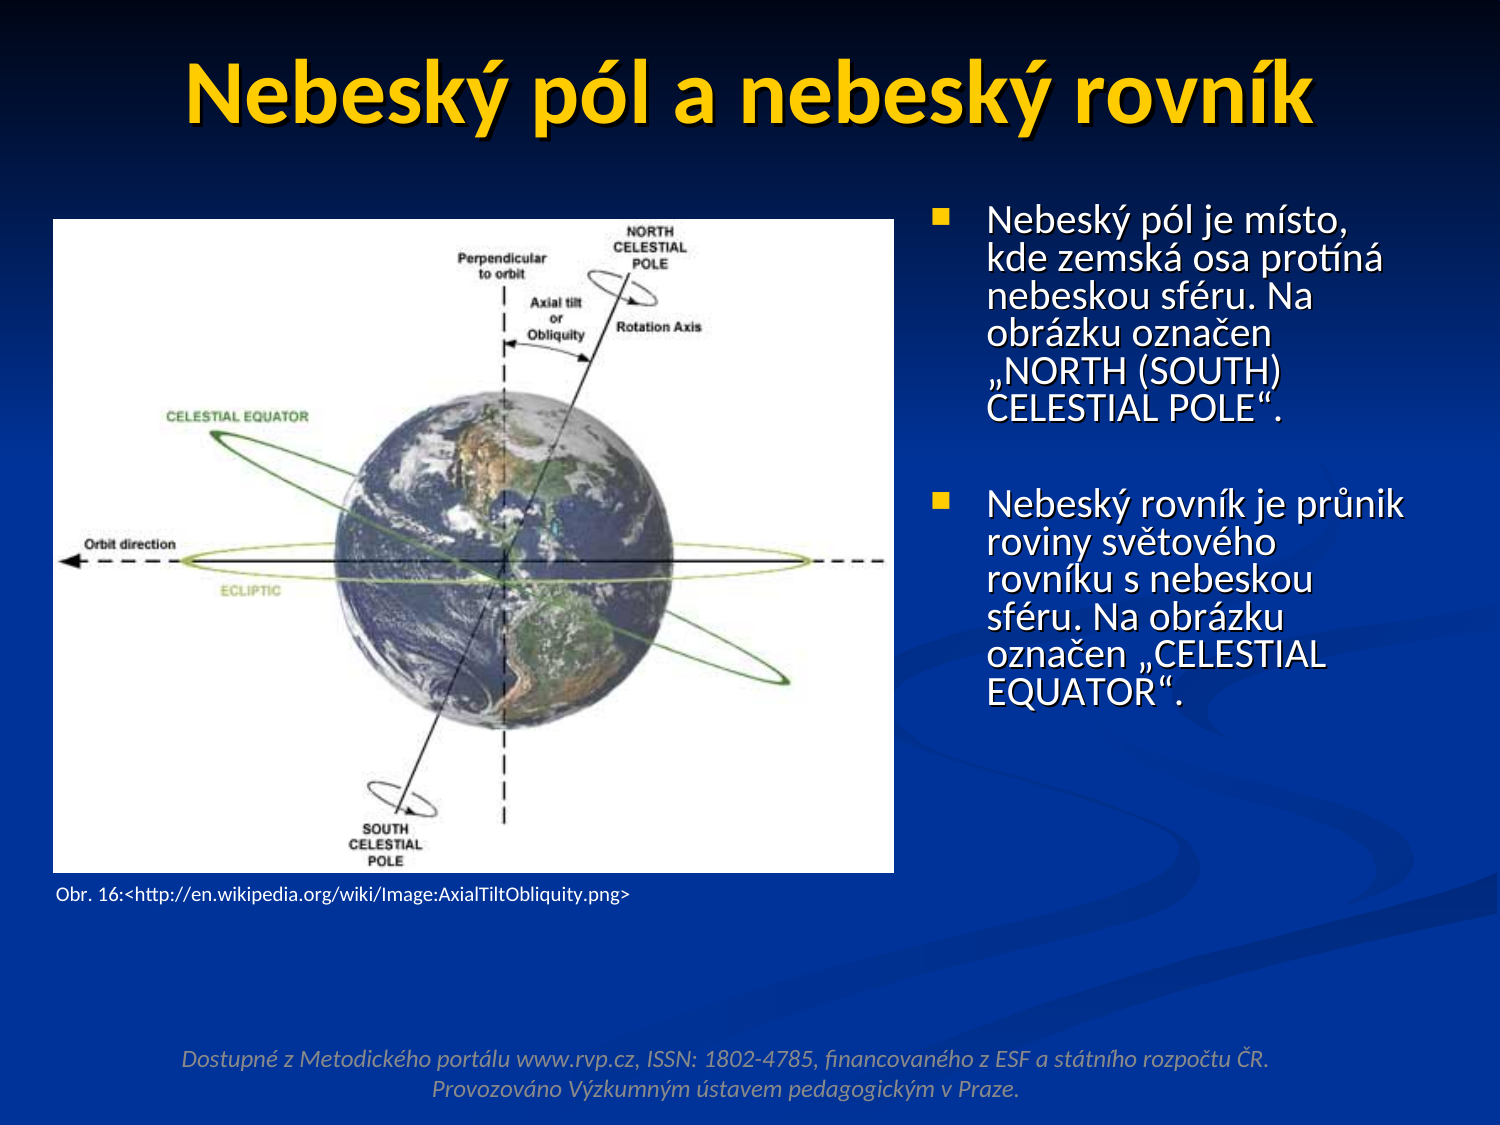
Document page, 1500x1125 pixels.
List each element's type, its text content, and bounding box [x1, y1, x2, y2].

picture [53, 219, 894, 873]
title Nebeský pól a nebeský rovník [75, 7, 1426, 195]
text_box Obr. 16:<http://en.wikipedia.org/wiki/Image:AxialTiltObliquity.png> [41, 872, 884, 914]
list Nebeský pól je místo, kde zemská osa protíná nebeskou sféru. Na obrázku označen „NORTH (SOUTH) CELESTIAL POLE“. Nebeský rovník je průnik roviny světového rovníku s nebeskou sféru. Na obrázku označen „CELESTIAL EQUATOR“. [915, 196, 1426, 947]
text_box Dostupné z Metodického portálu www.rvp.cz, ISSN: 1802-4785, financovaného z ESF a státního rozpočtu ČR. Provozováno Výzkumným ústavem pedagogickým v Praze. [105, 1042, 1348, 1103]
